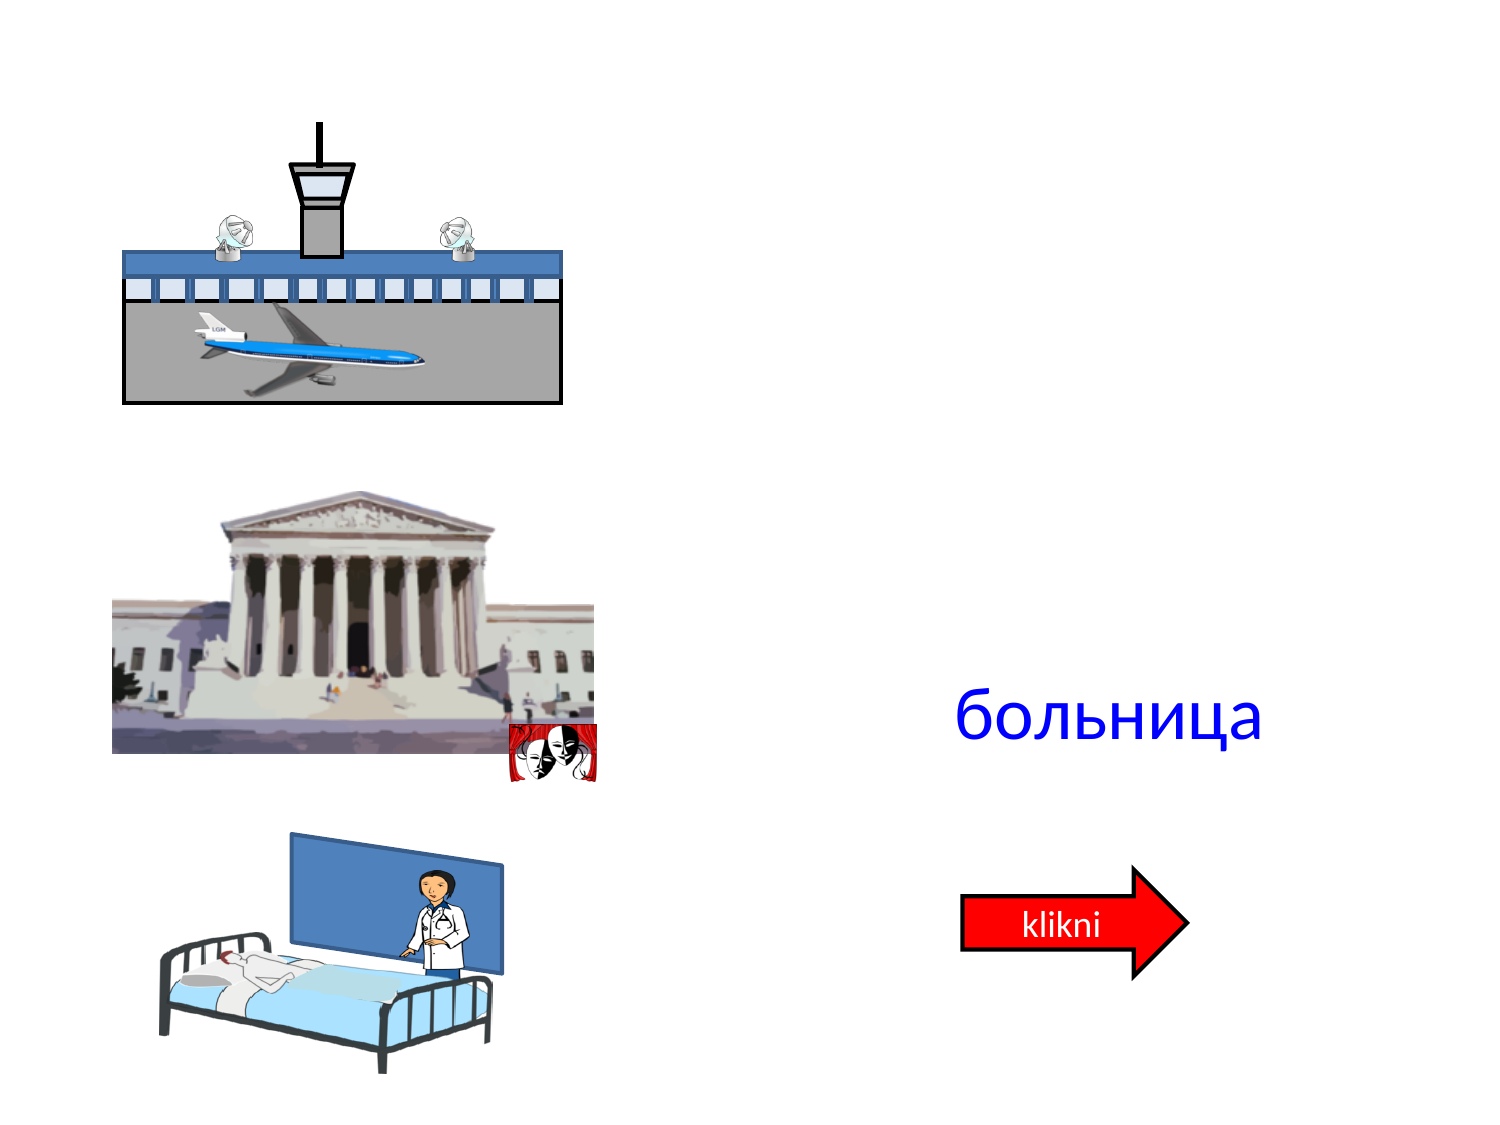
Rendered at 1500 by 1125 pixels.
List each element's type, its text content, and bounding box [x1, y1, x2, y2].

text_box klikni [962, 869, 1188, 977]
text_box [286, 964, 402, 1002]
text_box [123, 164, 561, 404]
text_box [291, 834, 503, 974]
picture [159, 870, 493, 1074]
picture [183, 287, 431, 431]
picture [215, 215, 253, 262]
picture [440, 217, 475, 262]
text_box больница [940, 656, 1280, 763]
picture [112, 491, 597, 782]
